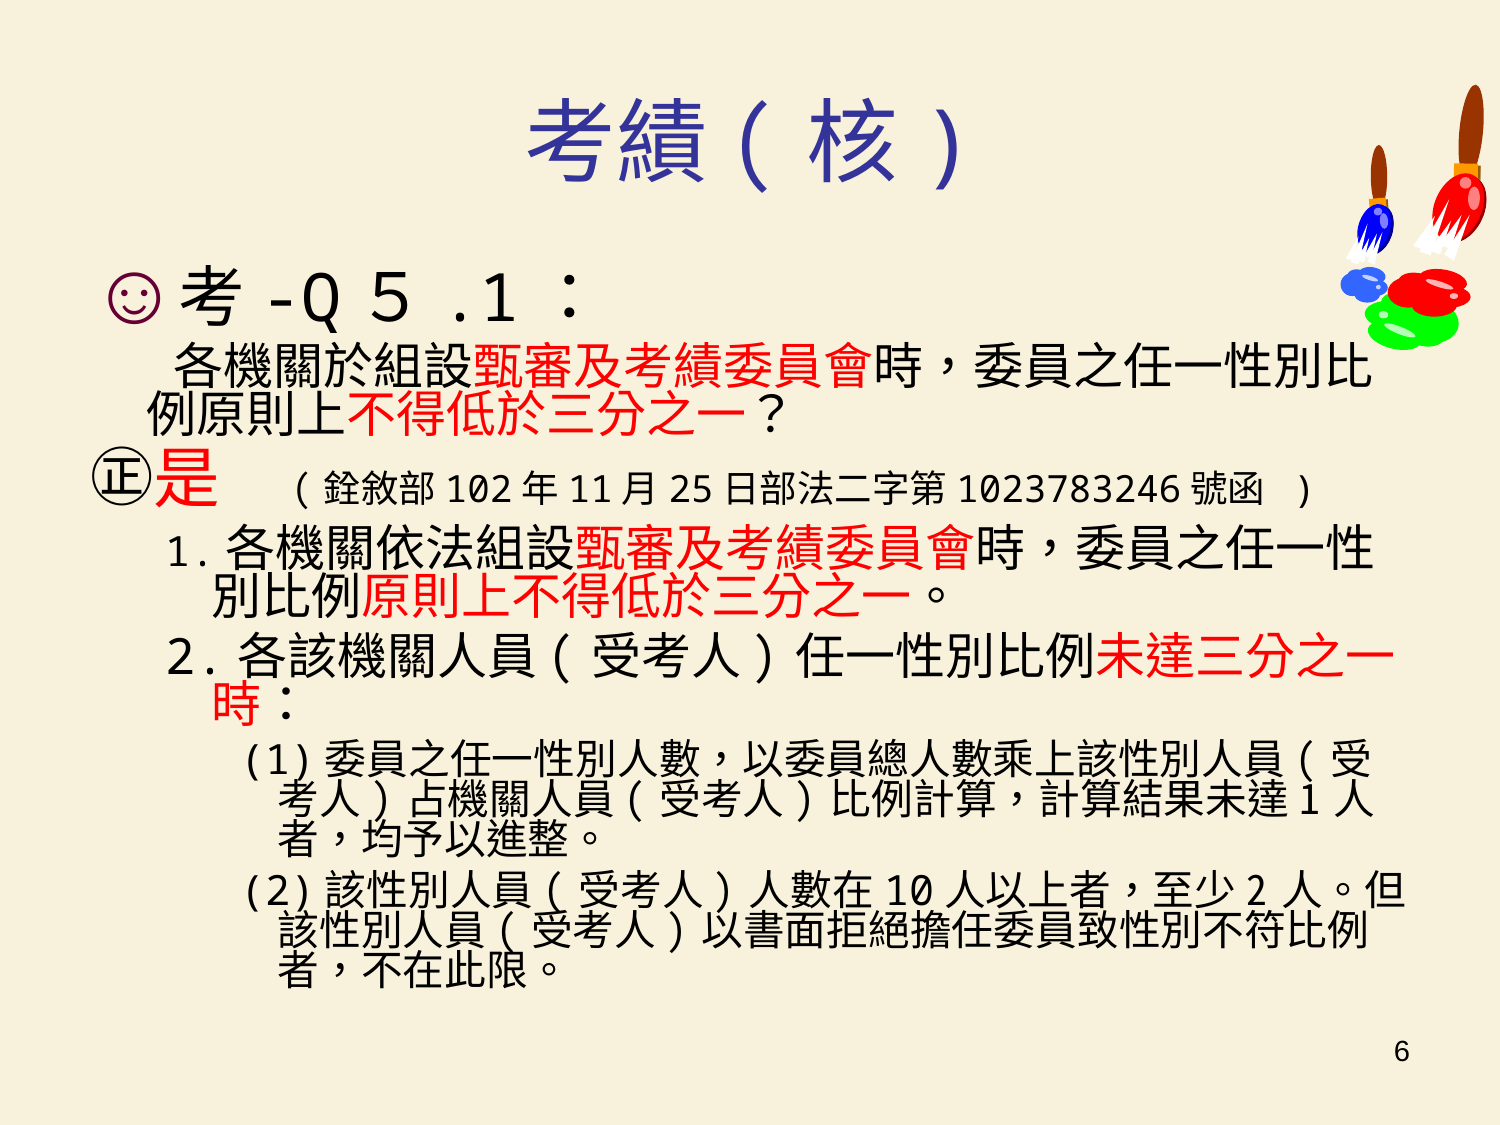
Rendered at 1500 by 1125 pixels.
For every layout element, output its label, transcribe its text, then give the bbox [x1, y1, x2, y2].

text_box <number> [1074, 1024, 1426, 1103]
list 考-Q５.1： 各機關於組設甄審及考績委員會時，委員之任一性別比例原則上不得低於三分之一？ 是 (銓敘部102年11月25日部法二字第1023783246號函 ) 1.各機關依法組設甄審及考績委員會時，委員之任一性別比例原則上不得低於三分之一。 2.各該機關人員(受考人)任一性別比例未達三分之一時： (1)委員之任一性別人數，以委員總人數乘上該性別人員(受考人)占機關人員(受考人)比例計算，計算結果未達1人者，均予以進整。 (2)該性別人員(受考人)人數在10人以上者，至少2人。但該性別人員(受考人)以書面拒絕擔任委員致性別不符比例者，不在此限。 [75, 262, 1426, 1053]
title 考績(核) [75, 45, 1426, 233]
